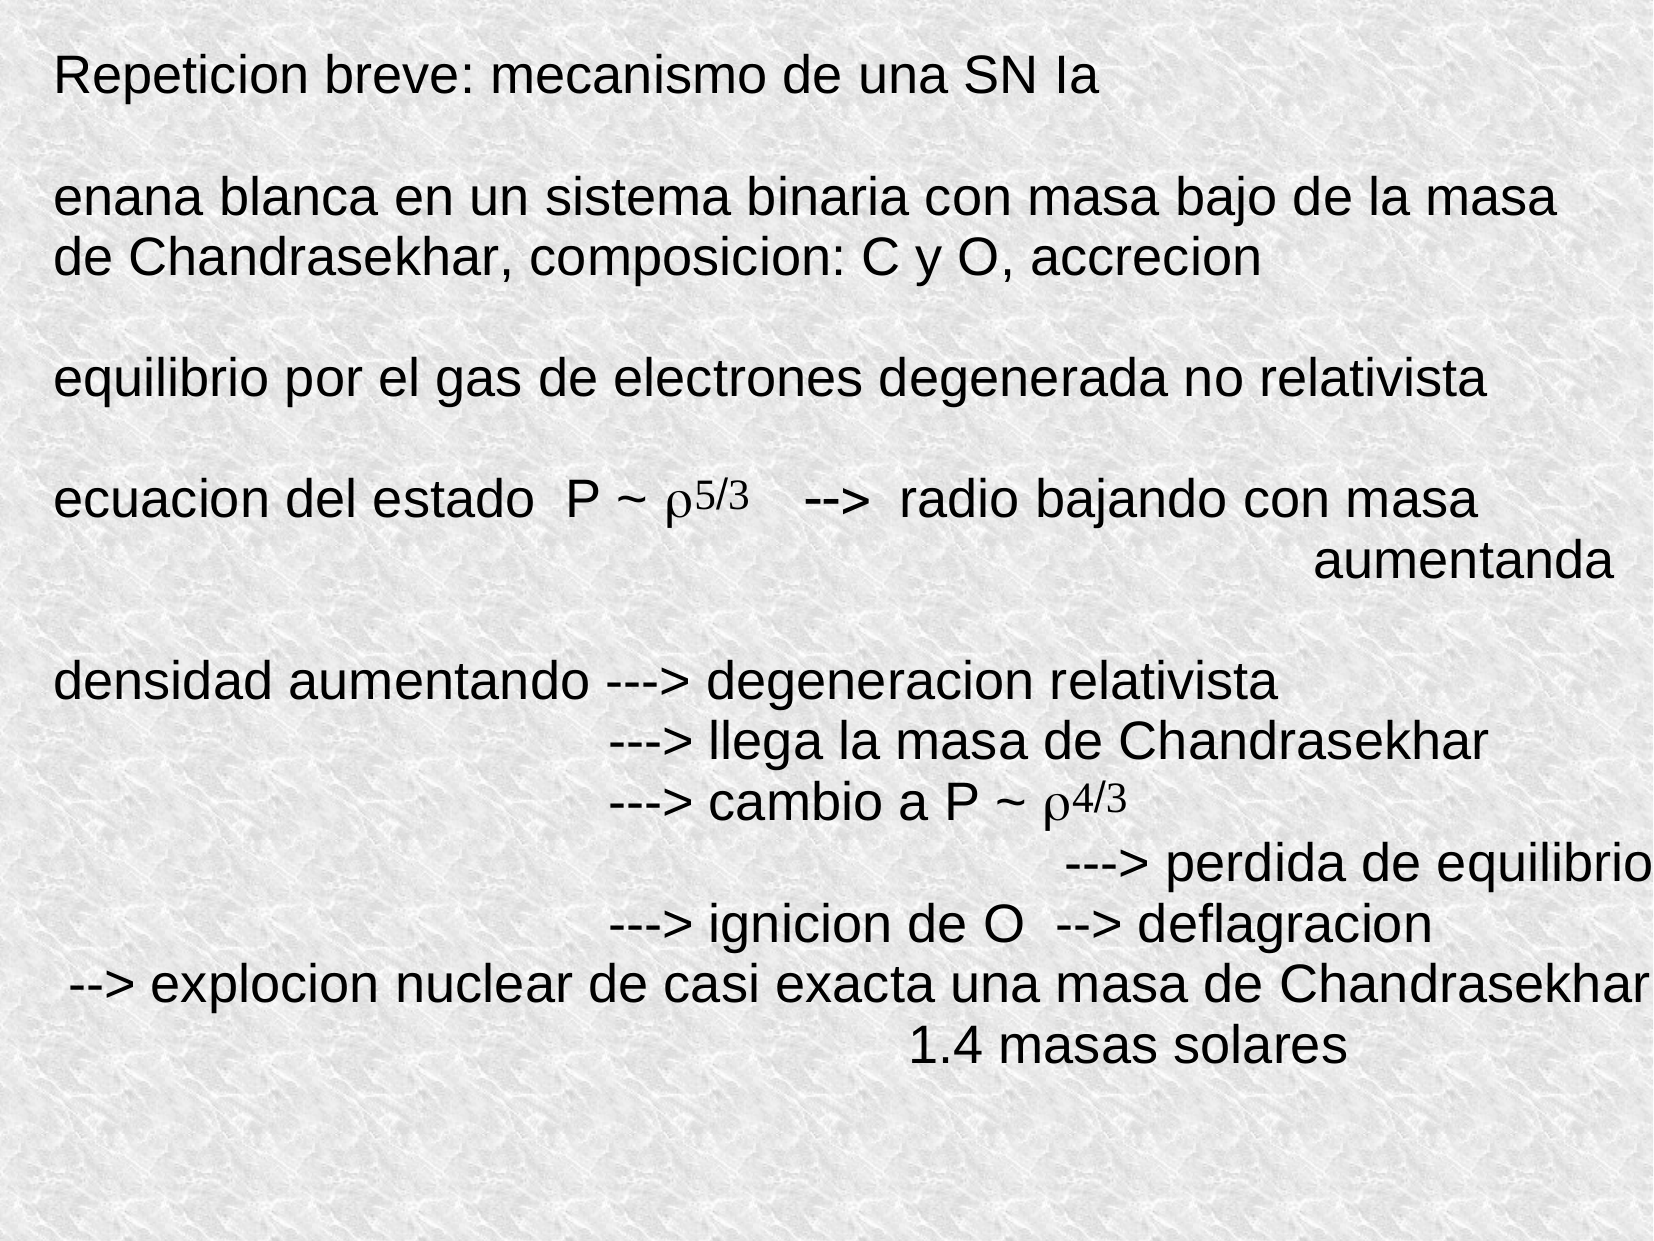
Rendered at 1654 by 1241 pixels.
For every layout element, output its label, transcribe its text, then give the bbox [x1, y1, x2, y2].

picture [0, 0, 1654, 1241]
text_box Repeticion breve: mecanismo de una SN Ia enana blanca en un sistema binaria con masa bajo de la masa de Chandrasekhar, composicion: C y O, accrecion equilibrio por el gas de electrones degenerada no relativista ecuacion del estado P ~ 5/3 --> radio bajando con masa aumentanda densidad aumentando ---> degeneracion relativista ---> llega la masa de Chandrasekhar ---> cambio a P ~ 4/3 ---> perdida de equilibrio ---> colapso ---> ignicion de O --> deflagracion --> explocion nuclear de casi exacta una masa de Chandrasekhar 1.4 masas solares [38, 37, 1653, 1207]
